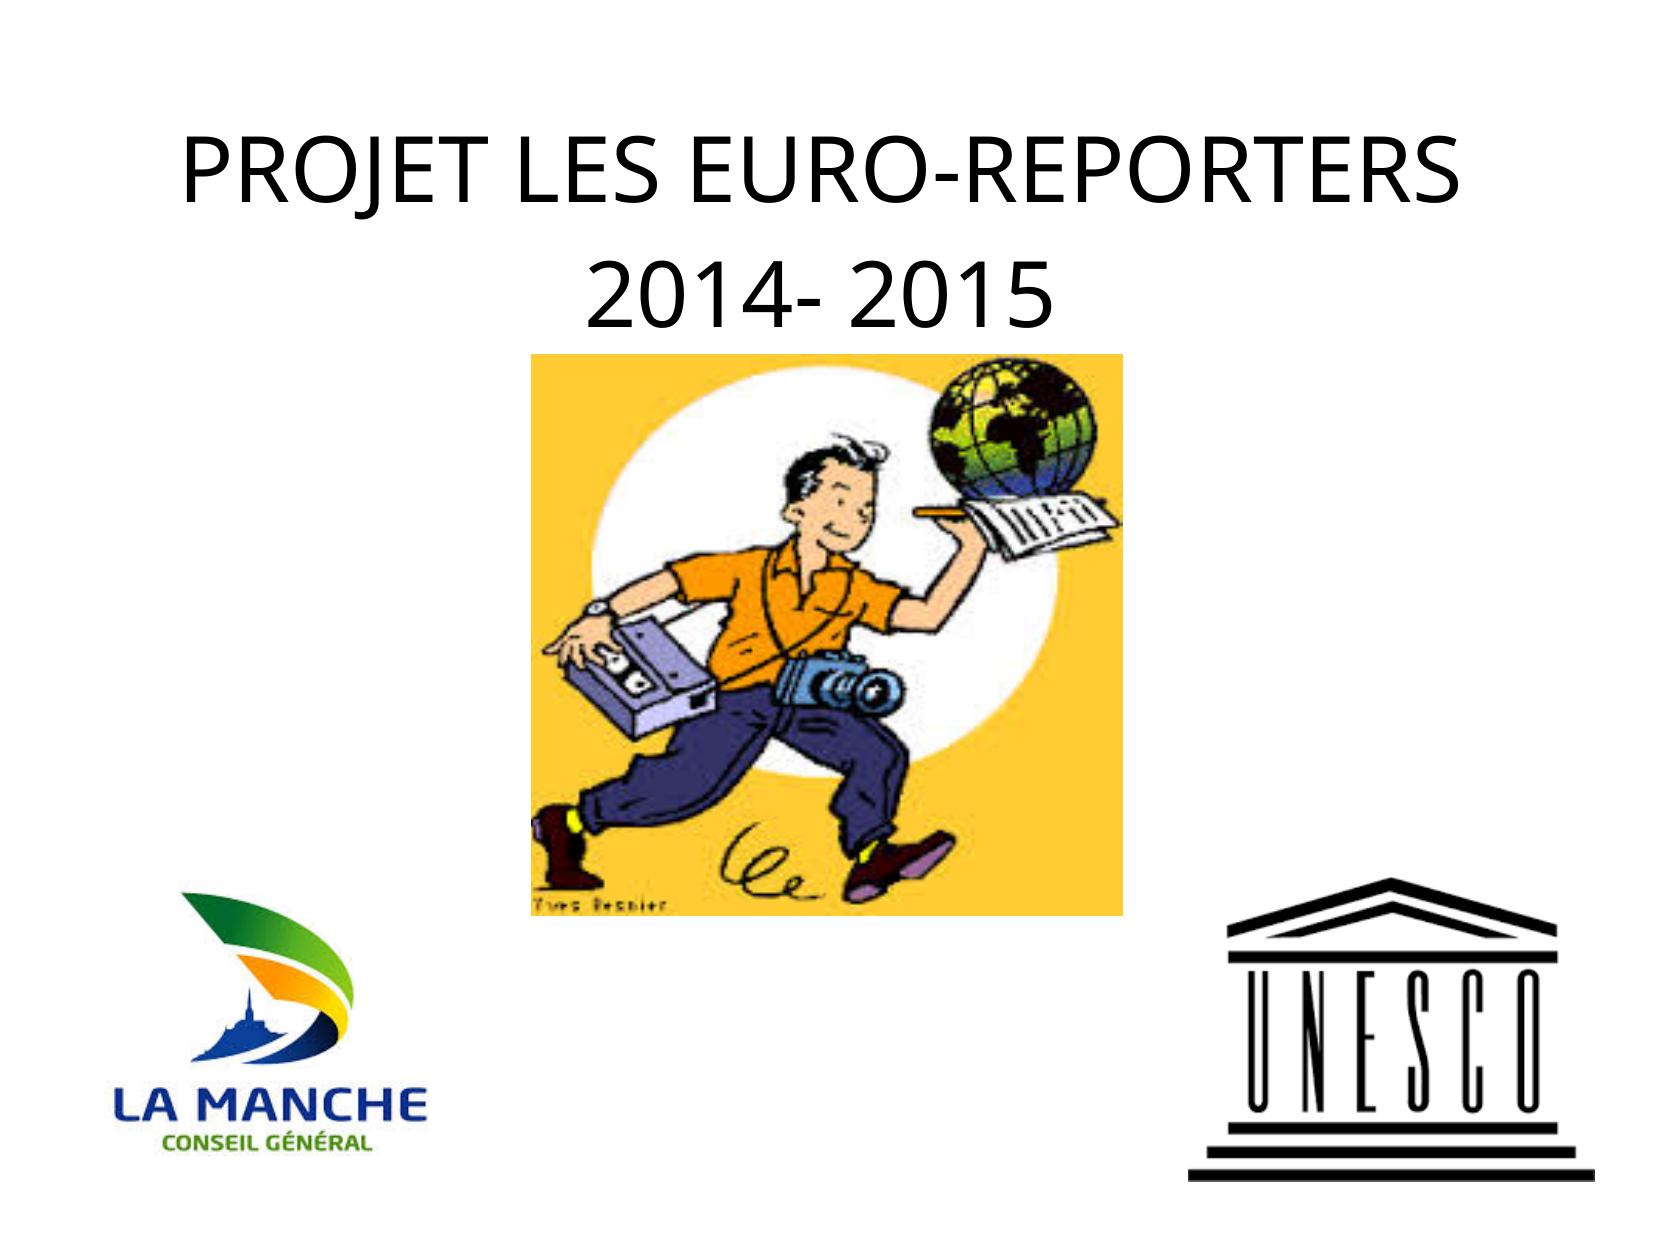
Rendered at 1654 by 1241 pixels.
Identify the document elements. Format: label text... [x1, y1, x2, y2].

picture [531, 354, 1123, 916]
title PROJET LES EURO-REPORTERS 2014- 2015 [76, 126, 1565, 332]
picture [1188, 877, 1595, 1182]
picture [91, 856, 443, 1208]
